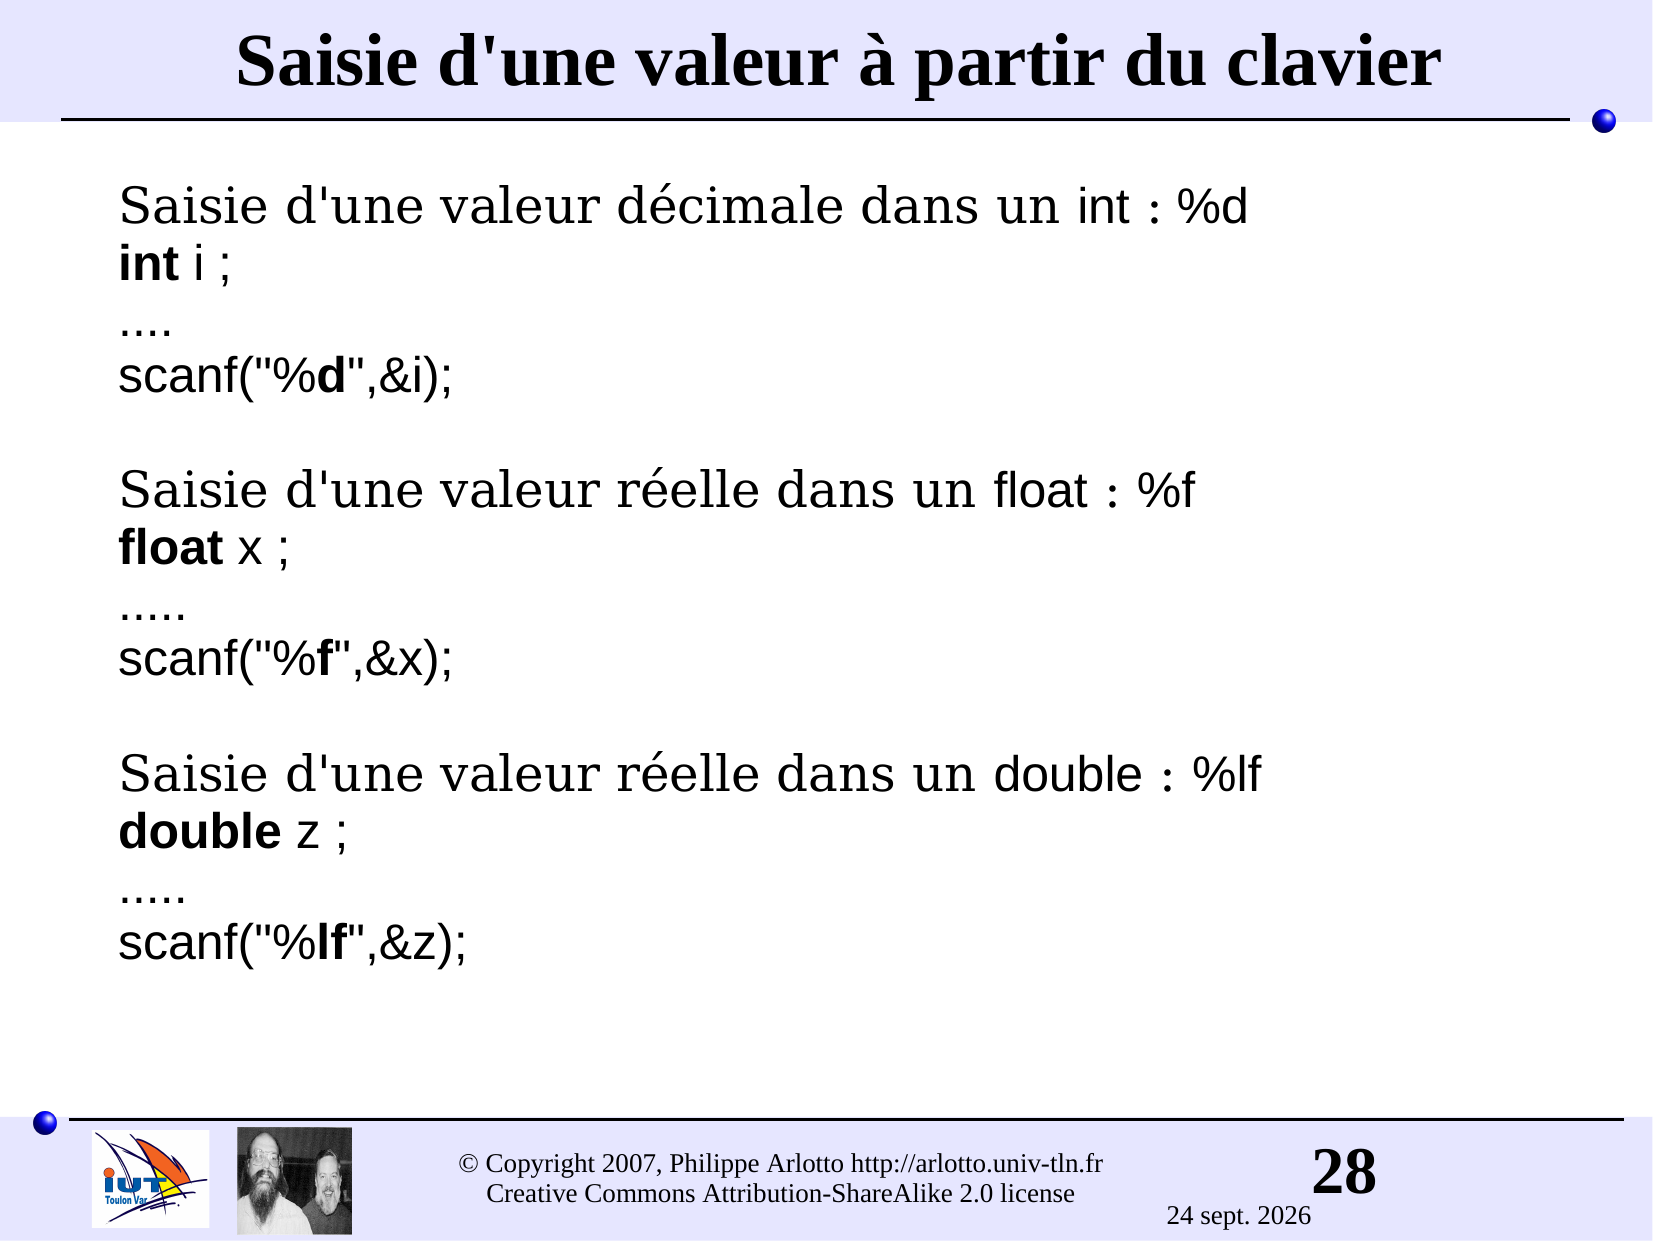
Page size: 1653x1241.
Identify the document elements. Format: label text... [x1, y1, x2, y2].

text_box [1181, 177, 1270, 236]
picture [237, 1127, 352, 1235]
title Saisie d'une valeur à partir du clavier [95, 11, 1585, 110]
text_box Saisie d'une valeur décimale dans un int : %d int i ; .... scanf("%d",&i); Saisie d'une valeur réelle dans un float : %f float x ; ..... scanf("%f",&x); Saisie d'une valeur réelle dans un double : %lf double z ; ..... scanf("%lf",&z); [118, 177, 1262, 1027]
